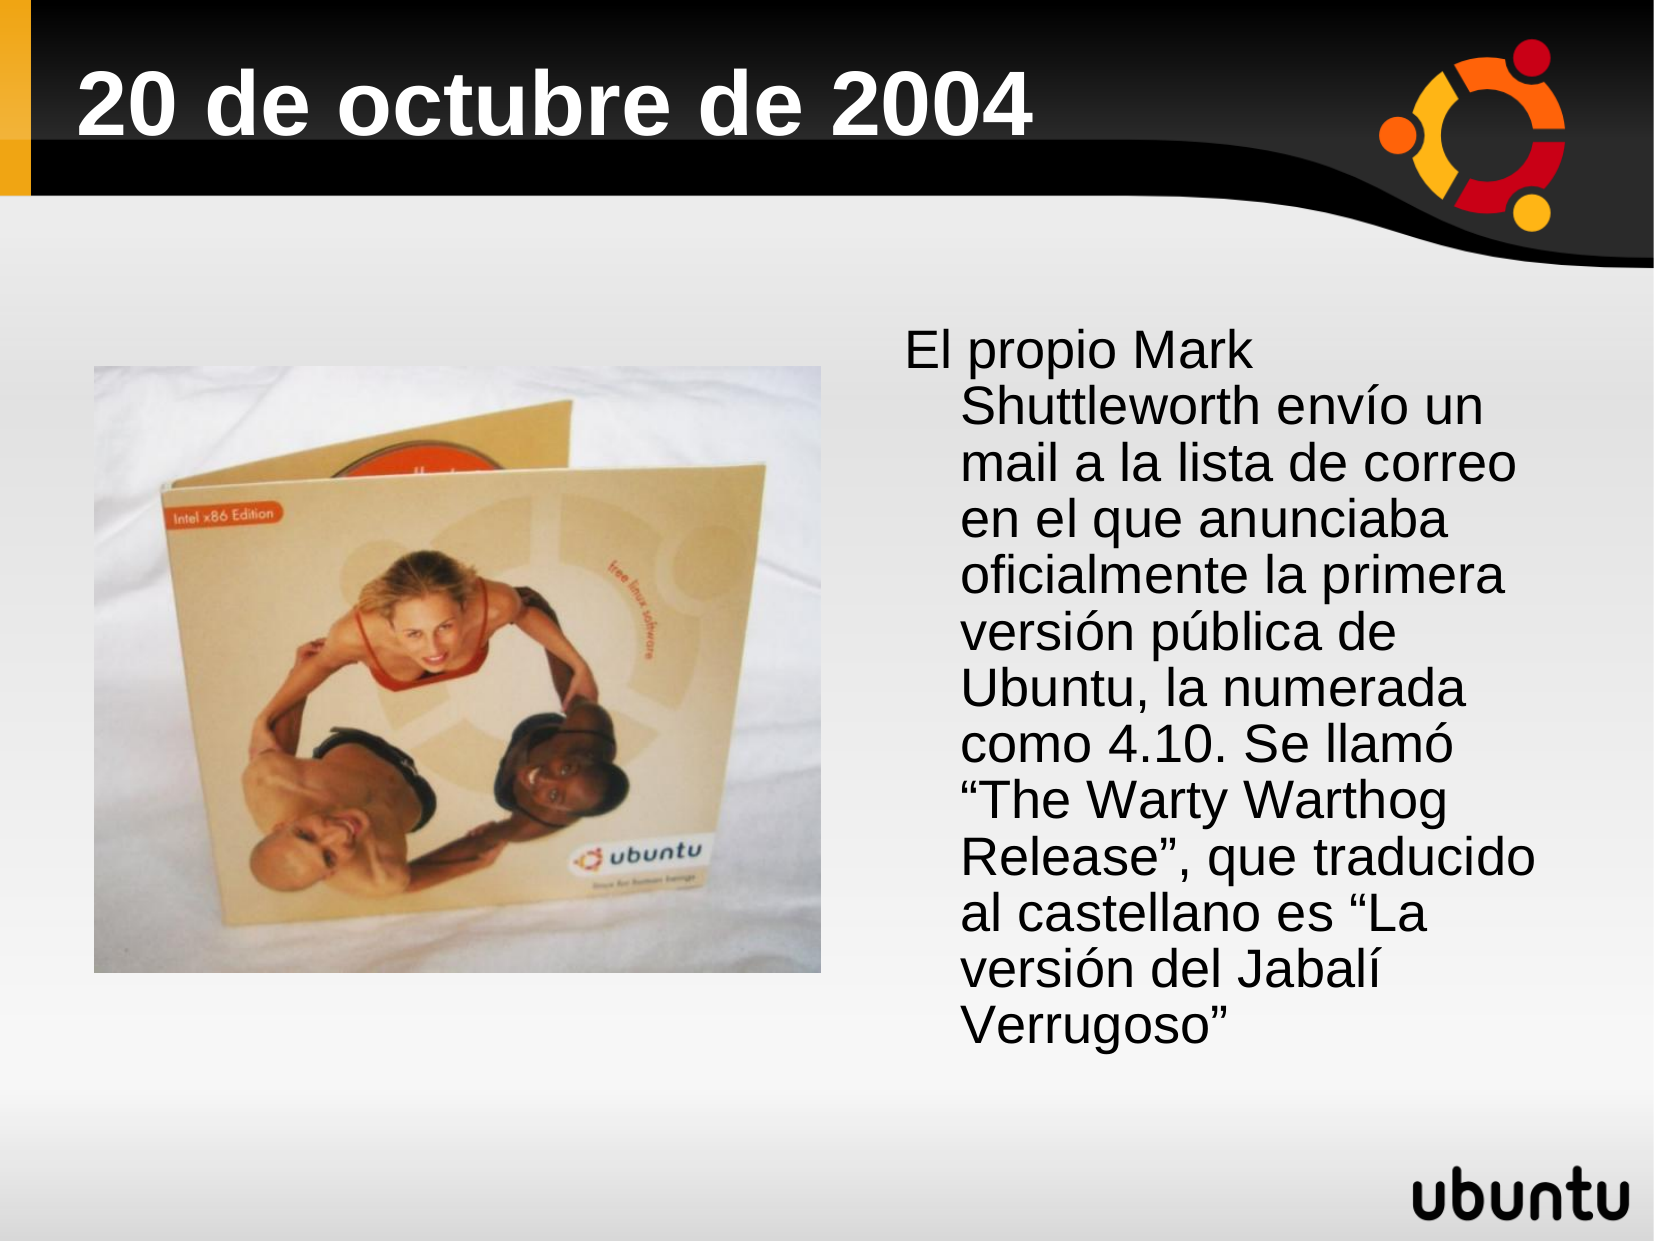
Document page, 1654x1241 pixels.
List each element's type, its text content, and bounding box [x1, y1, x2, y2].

title 20 de octubre de 2004 [76, 0, 1565, 208]
list El propio Mark Shuttleworth envío un mail a la lista de correo en el que anunciaba oficialmente la primera versión pública de Ubuntu, la numerada como 4.10. Se llamó “The Warty Warthog Release”, que traducido al castellano es “La versión del Jabalí Verrugoso” [904, 319, 1565, 1093]
picture [0, 0, 1654, 1241]
